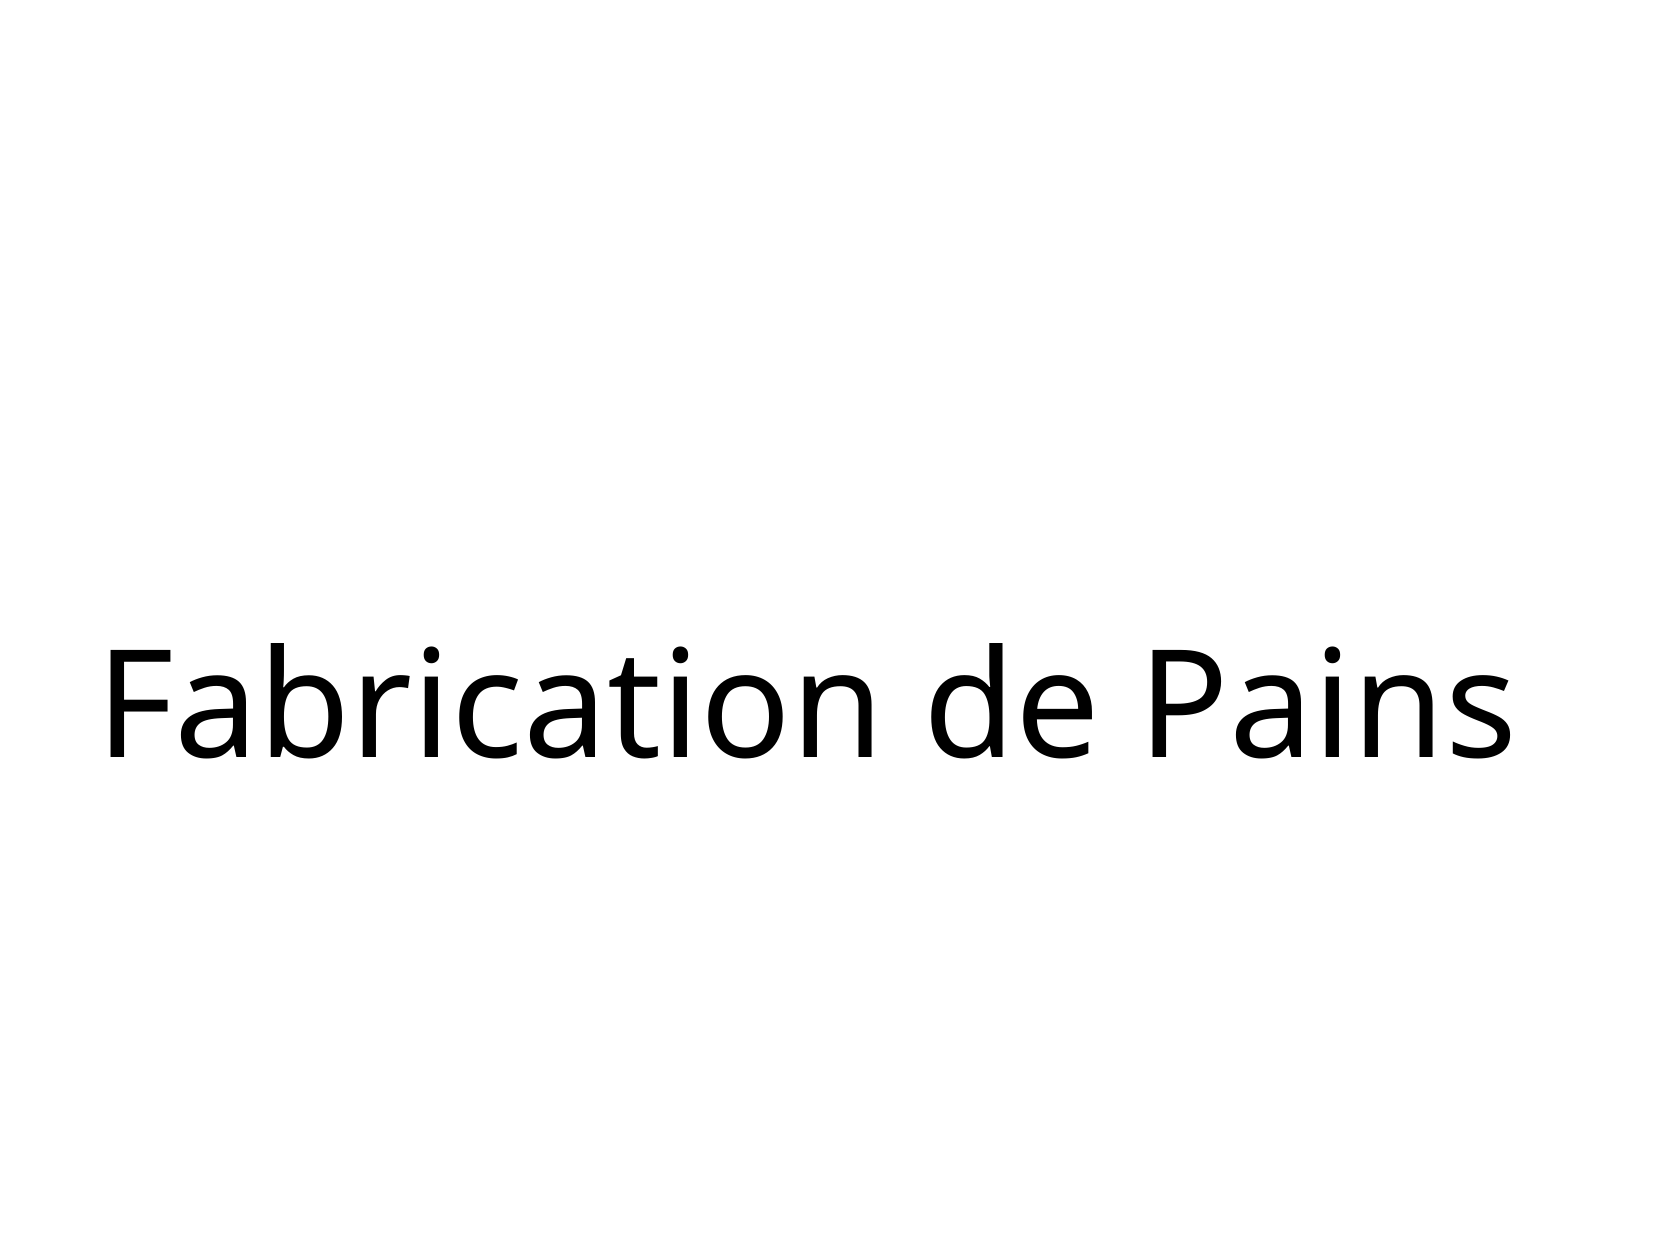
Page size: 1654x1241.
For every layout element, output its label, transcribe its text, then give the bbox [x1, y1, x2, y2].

subtitle Fabrication de Pains [82, 290, 1571, 1109]
